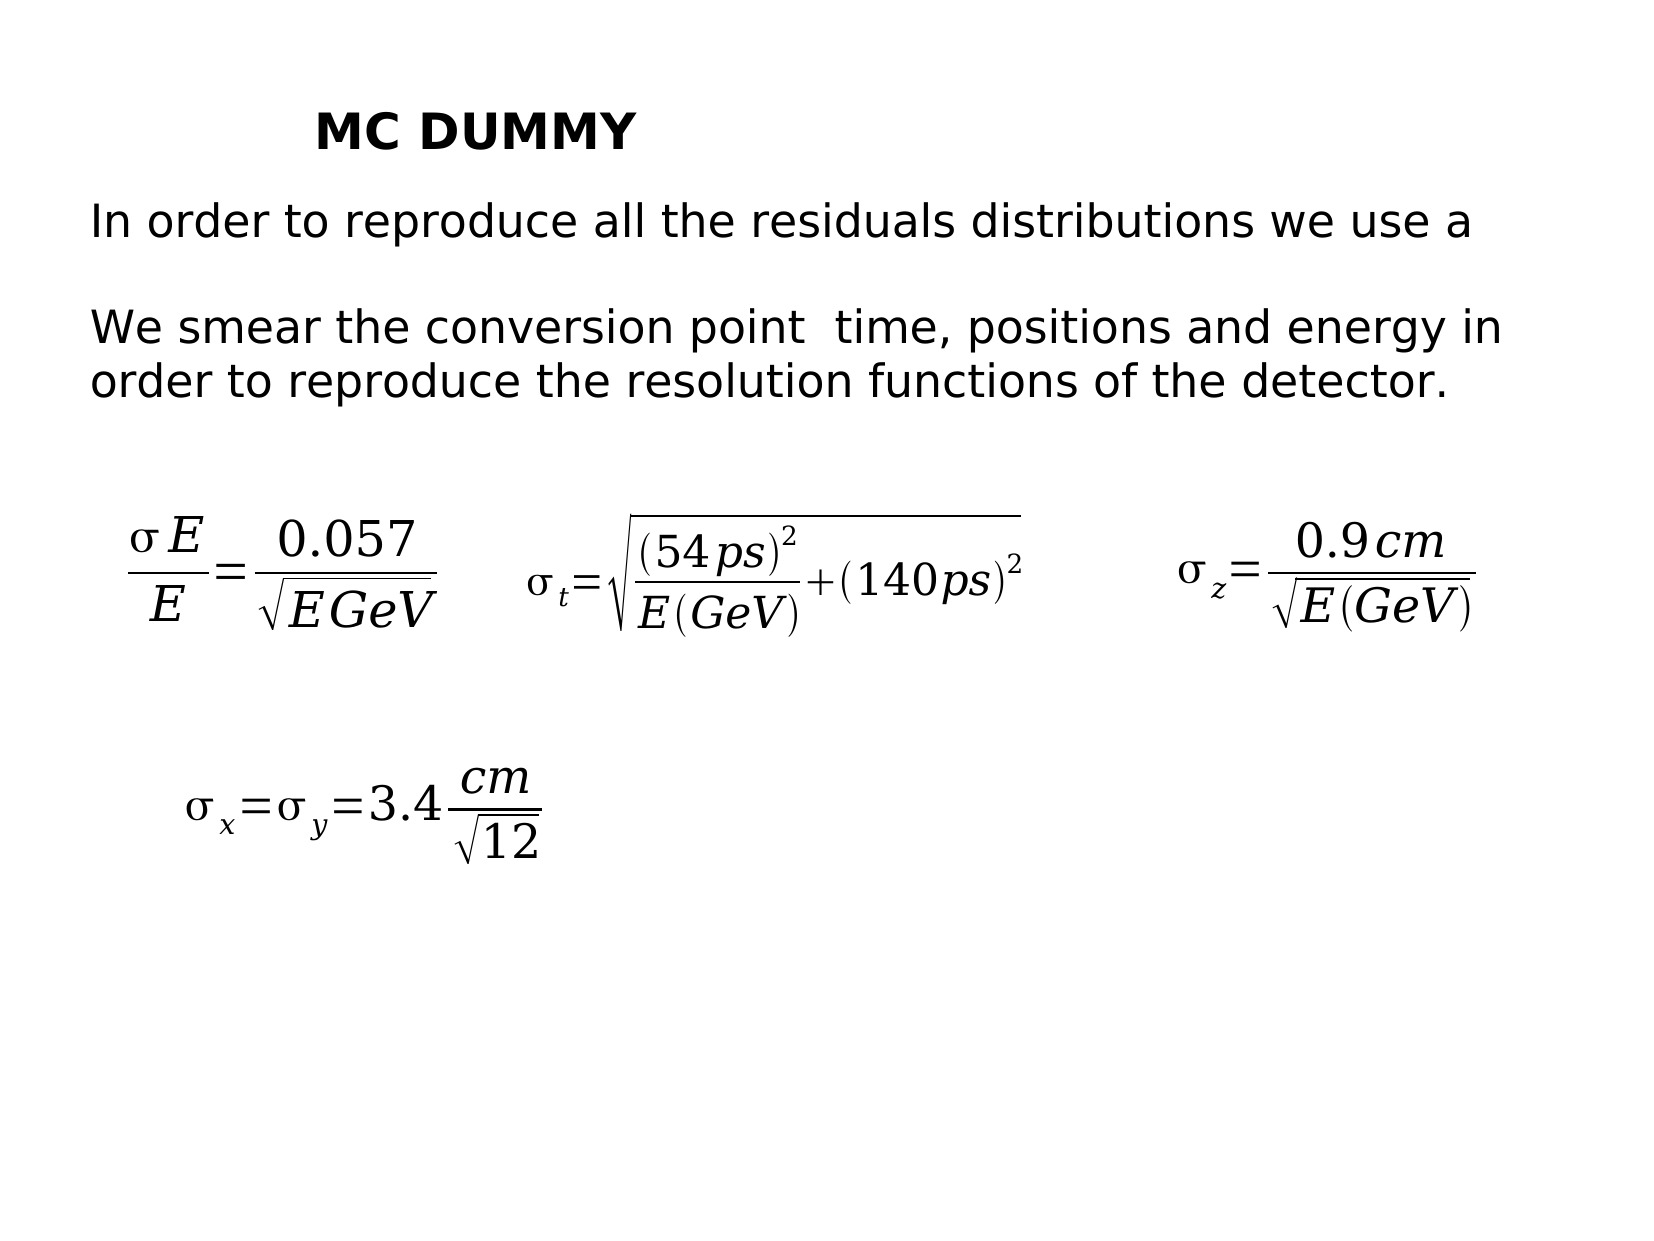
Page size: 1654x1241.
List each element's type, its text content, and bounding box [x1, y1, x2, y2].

chart [112, 506, 451, 638]
text_box In order to reproduce all the residuals distributions we use a We smear the conversion point time, positions and energy in order to reproduce the resolution functions of the detector. [75, 187, 1613, 416]
chart [171, 748, 557, 872]
text_box MC DUMMY [300, 95, 796, 169]
chart [1164, 512, 1489, 636]
chart [514, 512, 1034, 639]
